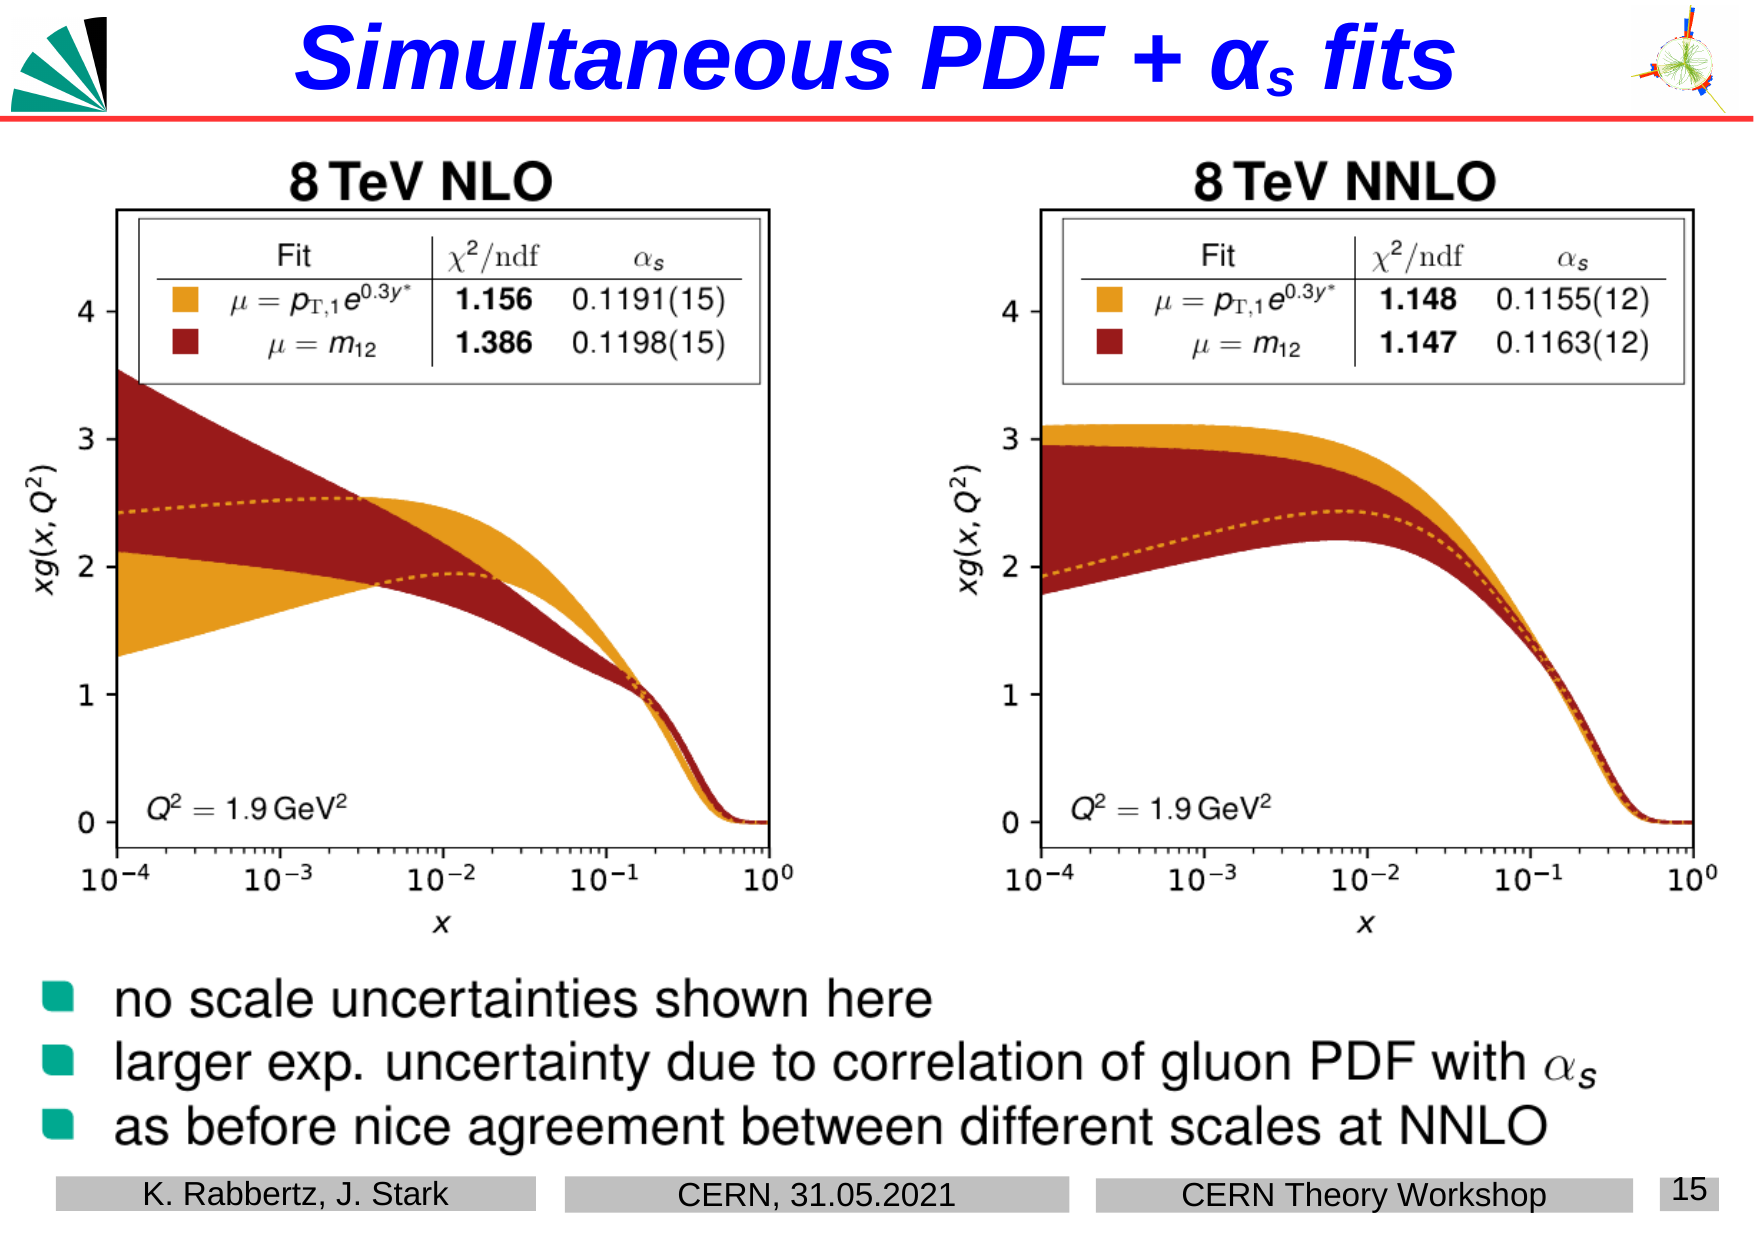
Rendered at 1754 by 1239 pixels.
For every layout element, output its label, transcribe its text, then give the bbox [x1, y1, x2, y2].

picture [1631, 5, 1739, 113]
picture [11, 17, 107, 113]
title Simultaneous PDF + αs fits [124, 0, 1630, 116]
picture [4, 133, 1754, 1161]
